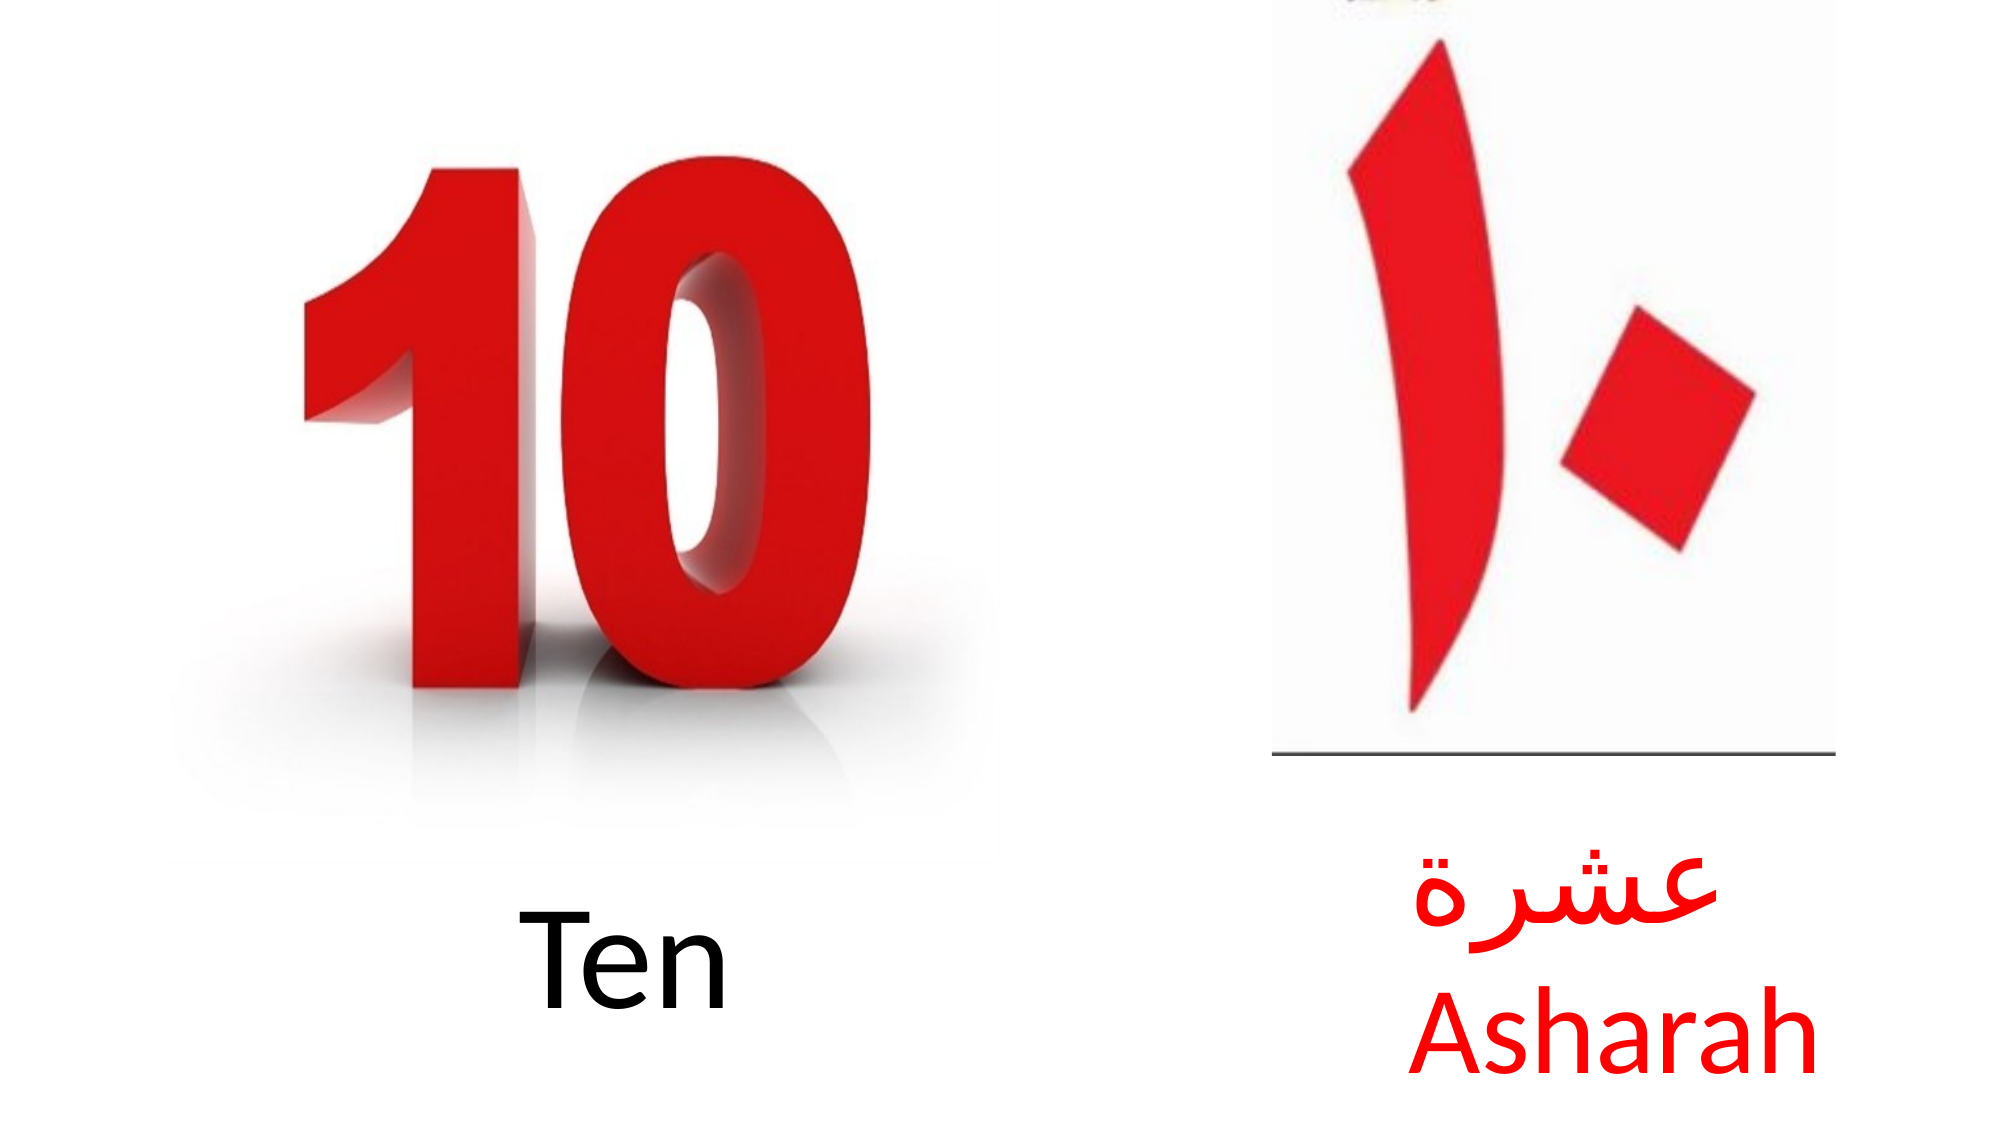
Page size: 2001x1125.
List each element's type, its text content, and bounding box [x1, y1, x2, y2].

picture [164, 0, 1000, 865]
picture [1271, 0, 1836, 760]
text_box عشرة Asharah [1393, 790, 2000, 1109]
text_box Ten [503, 851, 849, 1048]
